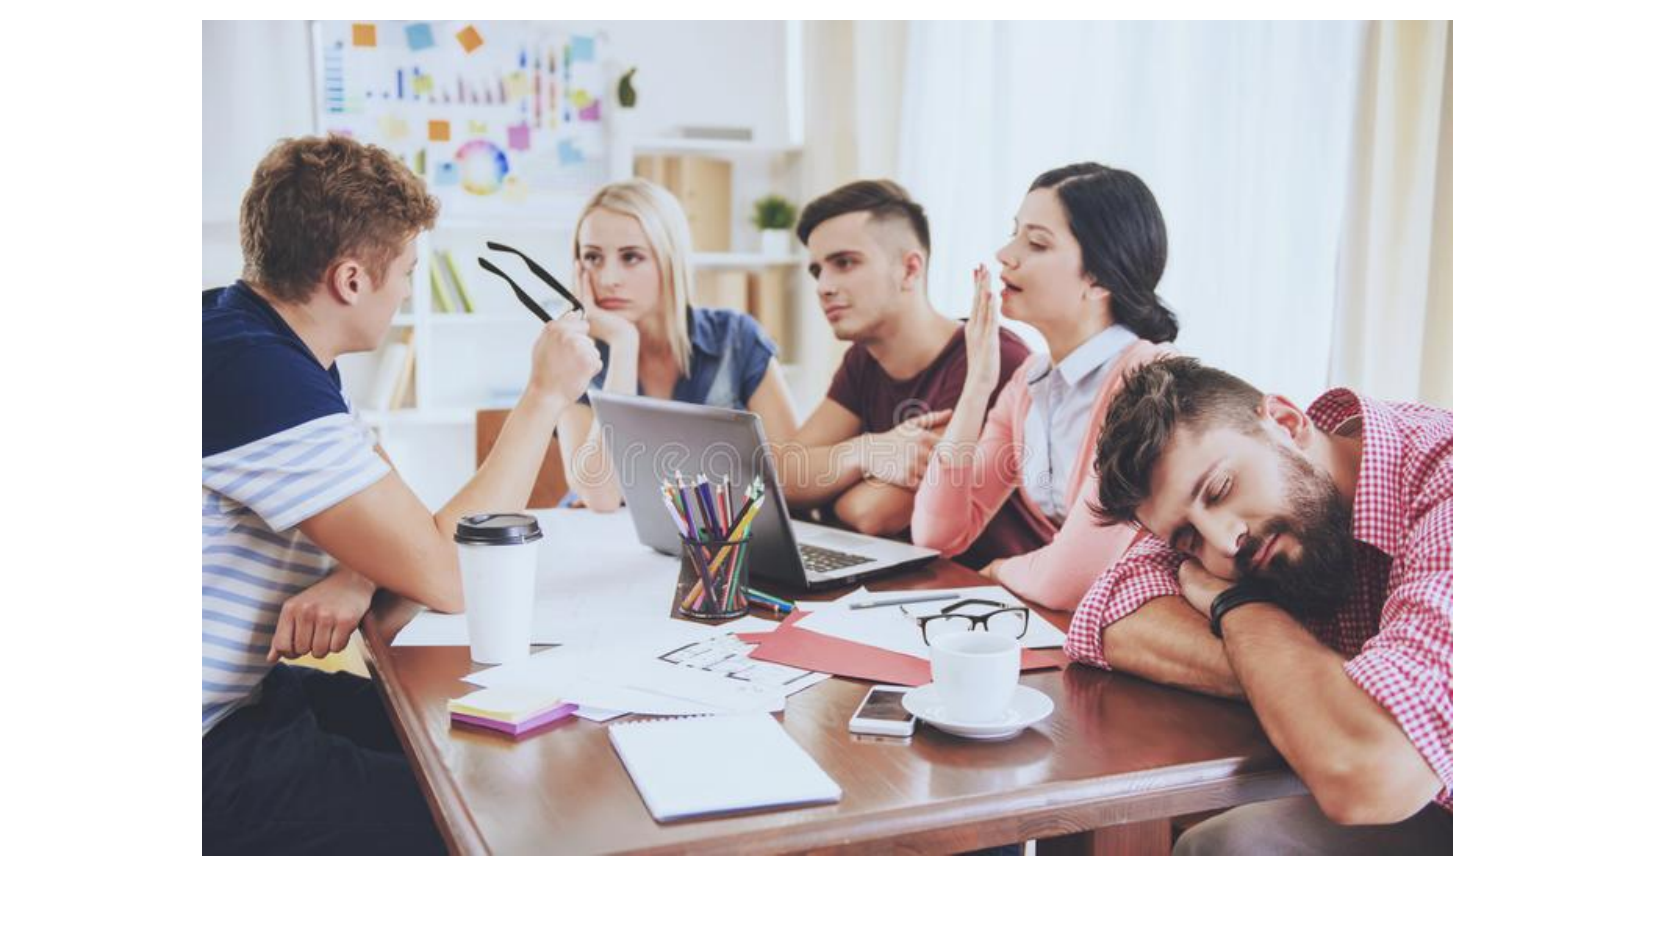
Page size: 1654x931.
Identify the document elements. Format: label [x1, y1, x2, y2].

picture [202, 20, 1453, 856]
